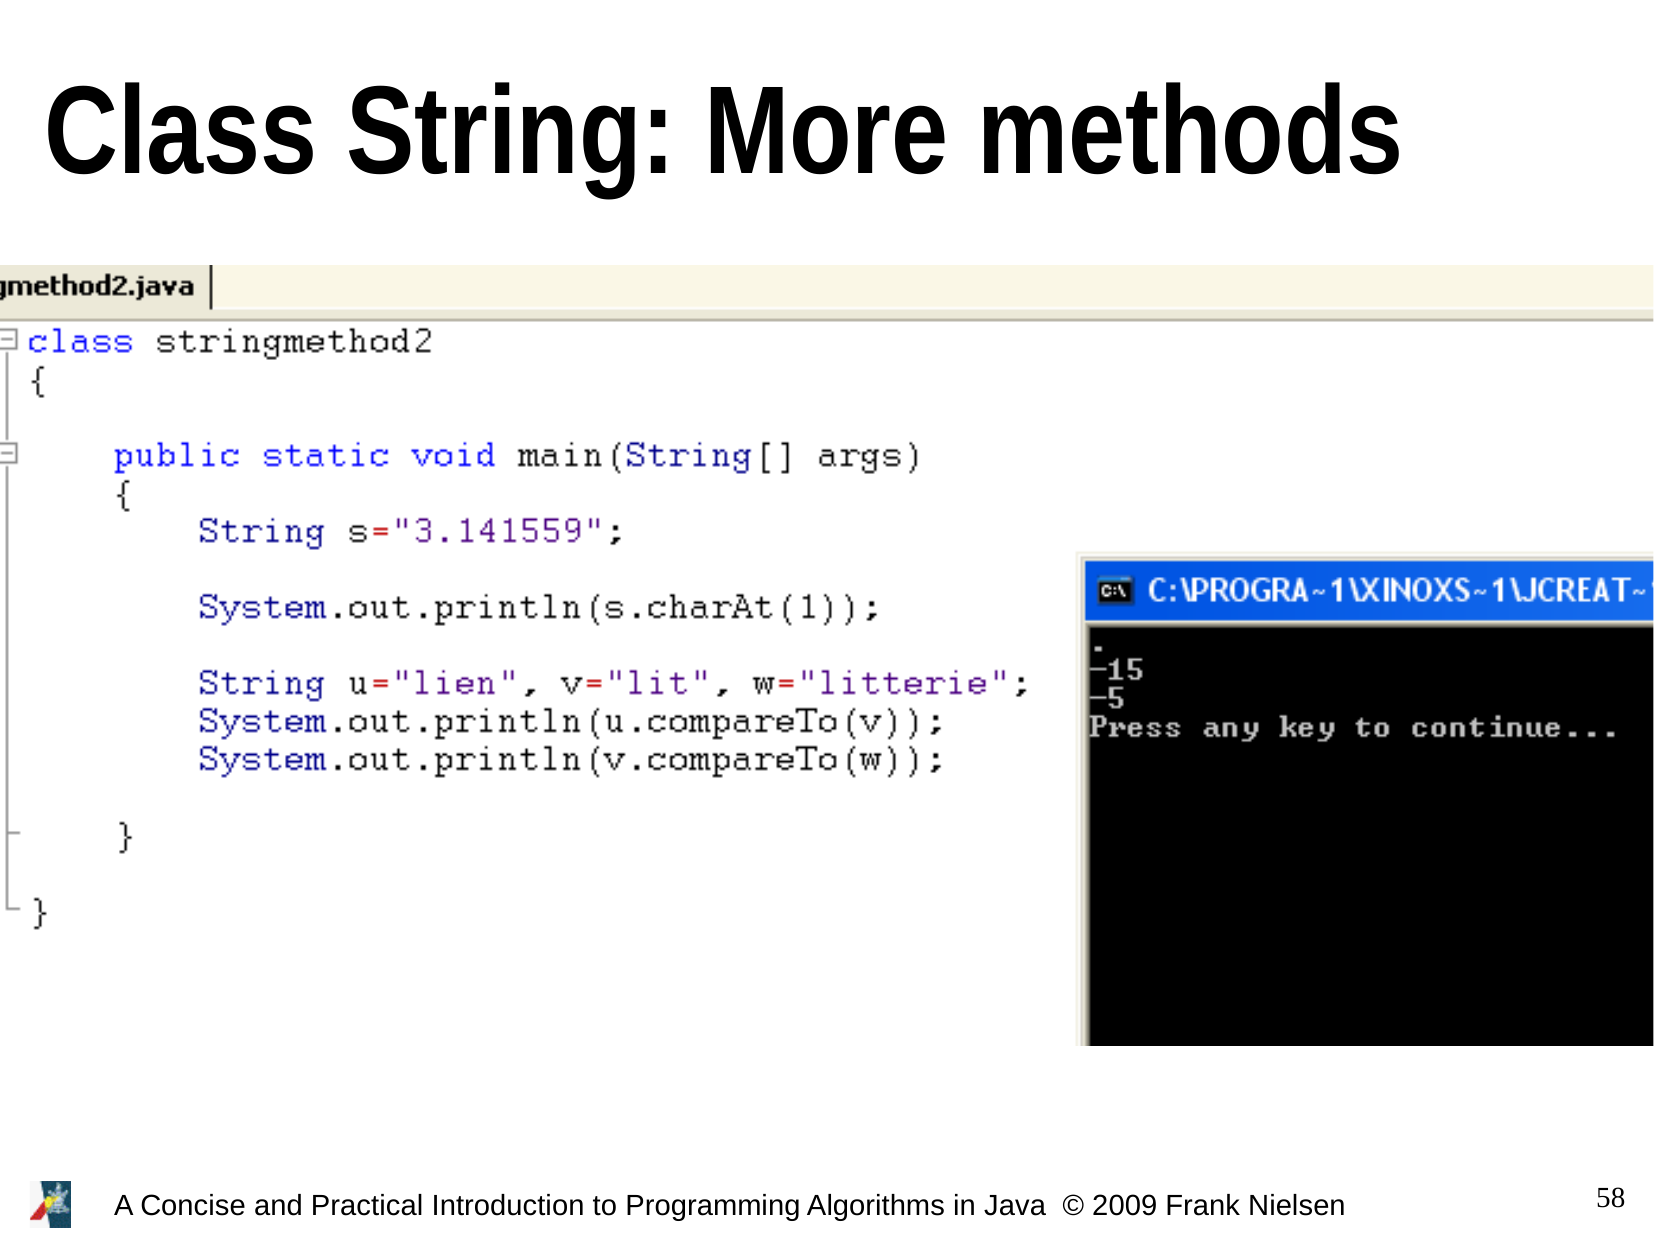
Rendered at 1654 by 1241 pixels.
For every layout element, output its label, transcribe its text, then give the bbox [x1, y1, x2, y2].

picture [0, 265, 1654, 1046]
picture [29, 1181, 71, 1228]
text_box Class String: More methods [29, 49, 1420, 207]
